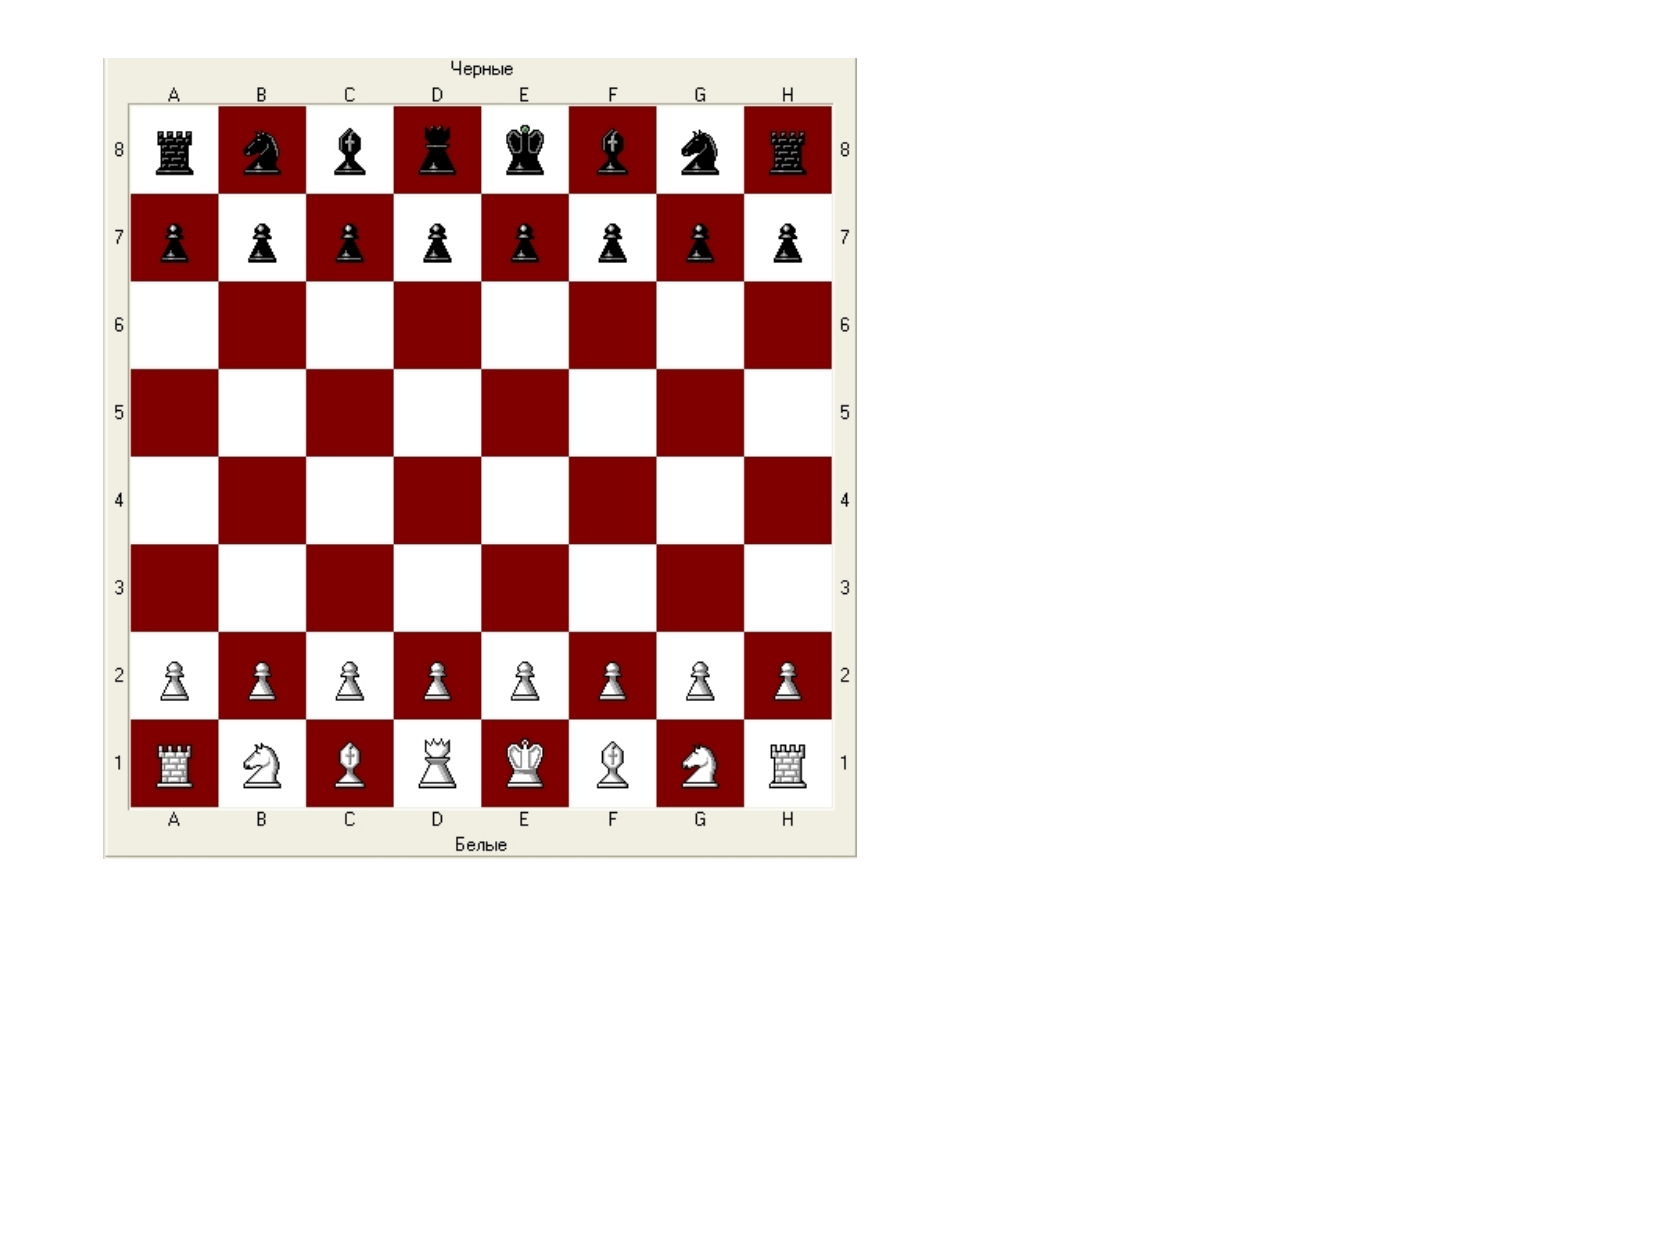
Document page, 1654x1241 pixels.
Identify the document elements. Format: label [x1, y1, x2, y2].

picture [103, 58, 857, 860]
